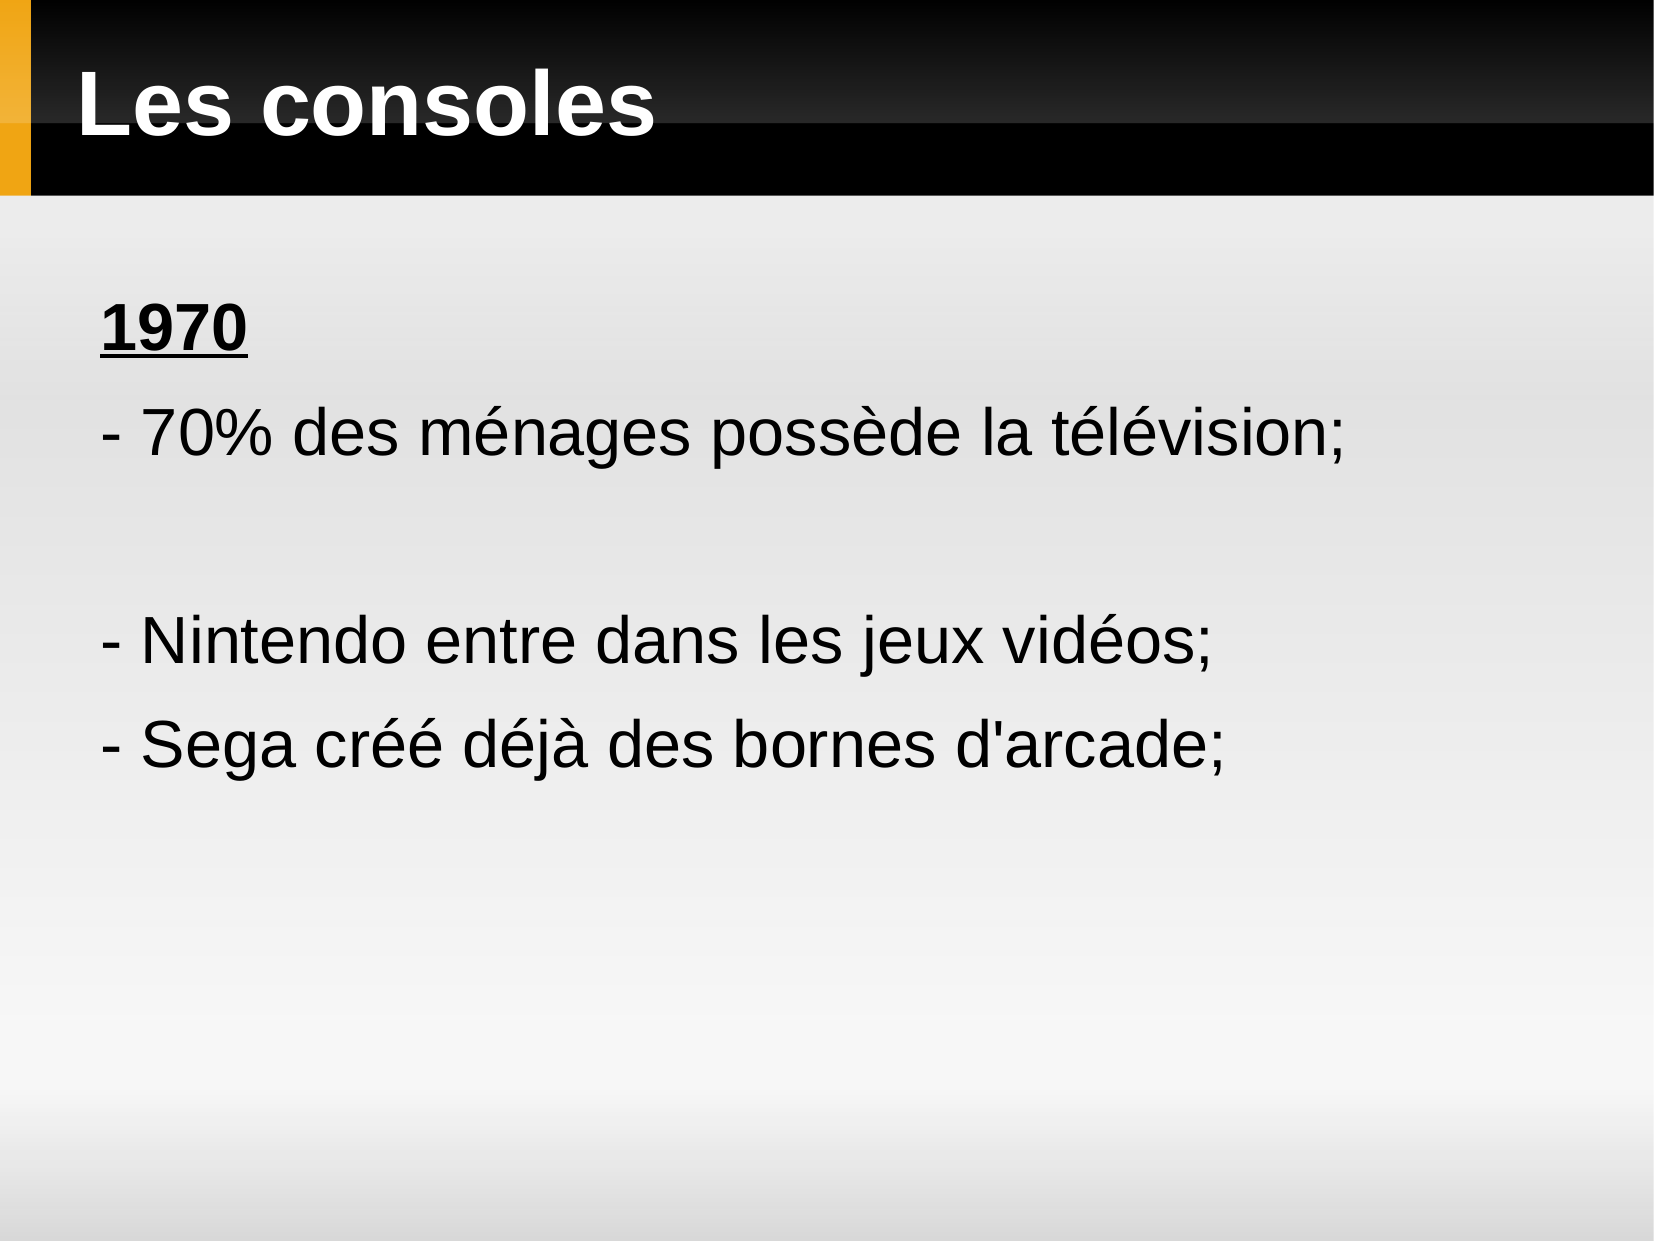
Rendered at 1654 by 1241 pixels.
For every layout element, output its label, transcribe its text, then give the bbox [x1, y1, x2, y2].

picture [0, 0, 1654, 1241]
list 1970 - 70% des ménages possède la télévision; - Nintendo entre dans les jeux vidéos; - Sega créé déjà des bornes d'arcade; [82, 290, 1571, 1094]
title Les consoles [76, 7, 1565, 200]
